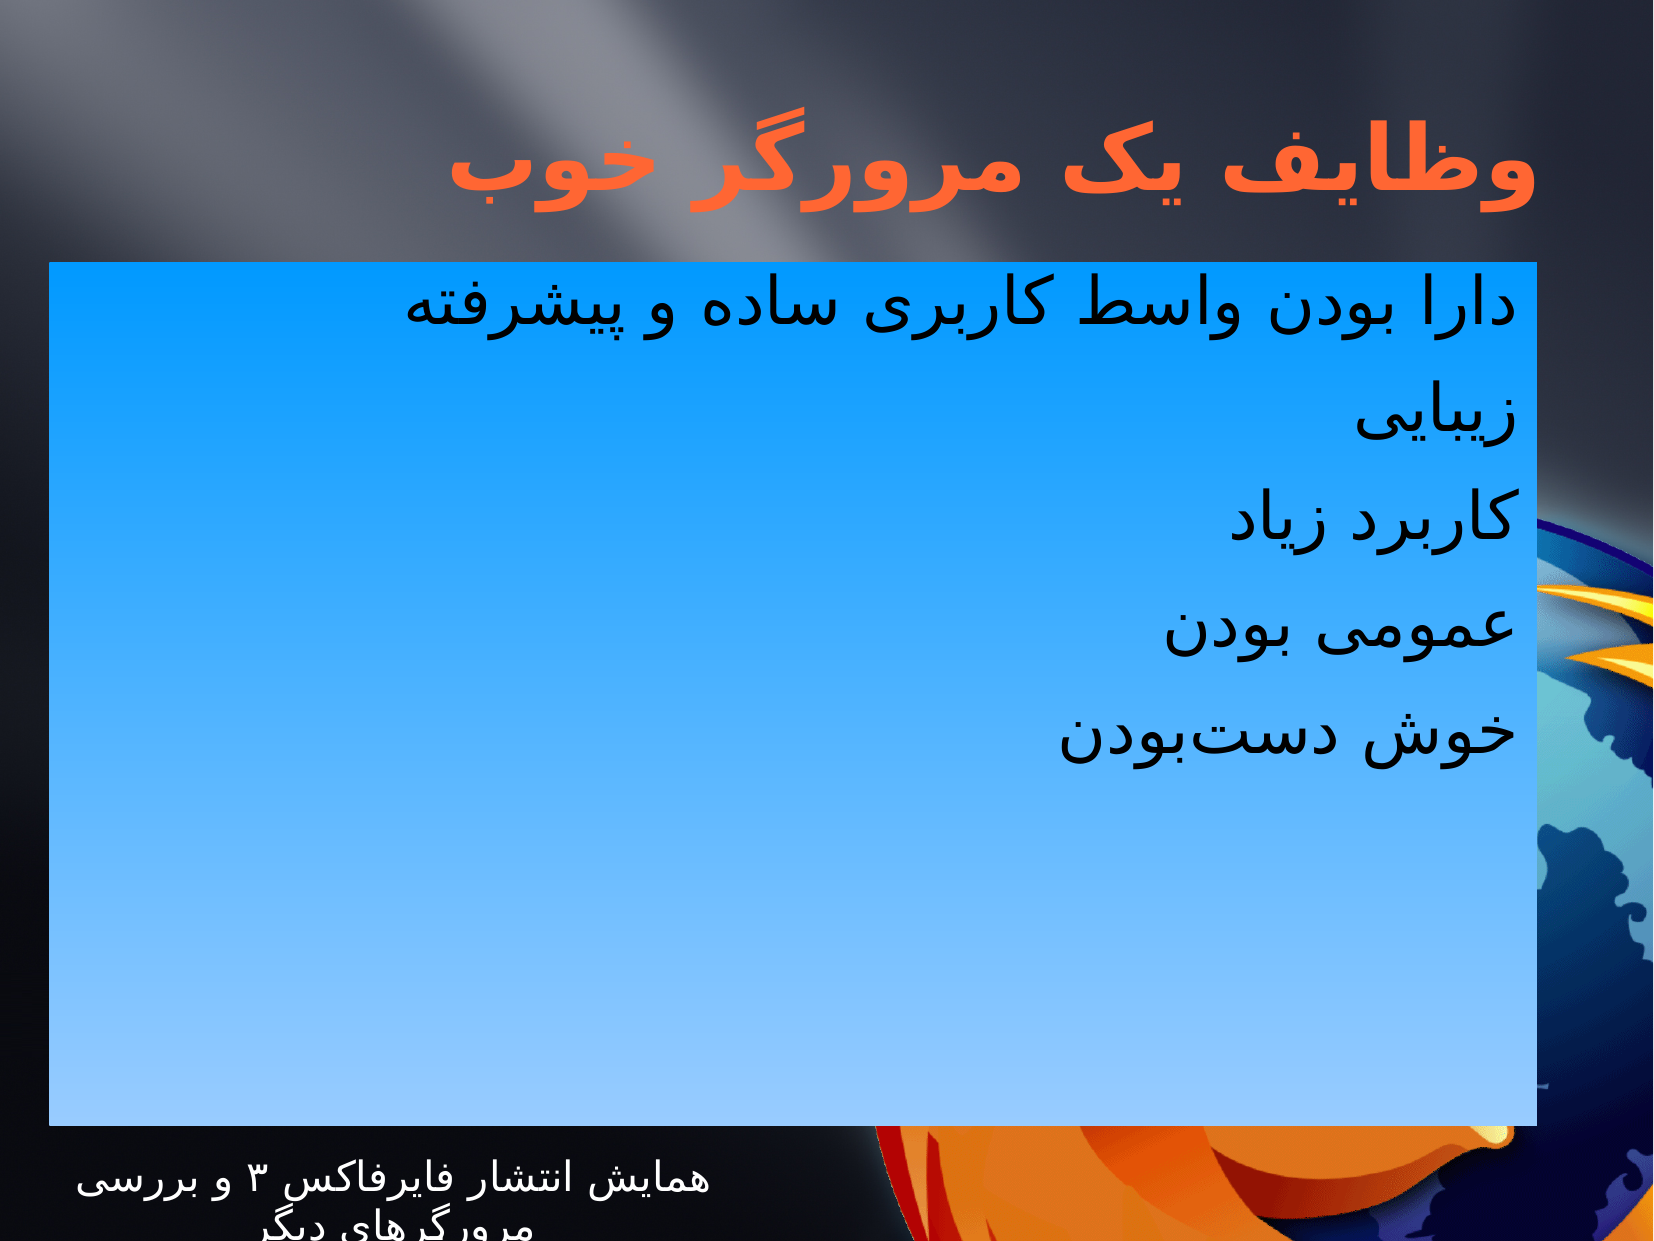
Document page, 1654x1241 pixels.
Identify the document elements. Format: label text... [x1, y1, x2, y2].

title وظایف یک مرورگر خوب [149, 55, 1575, 263]
picture [521, 1231, 528, 1237]
list دارا بودن واسط کاربری ساده و پیشرفته زیبایی کاربرد زیاد عمومی بودن خوش دست‌بودن [49, 262, 1537, 1126]
picture [0, 0, 1654, 1241]
